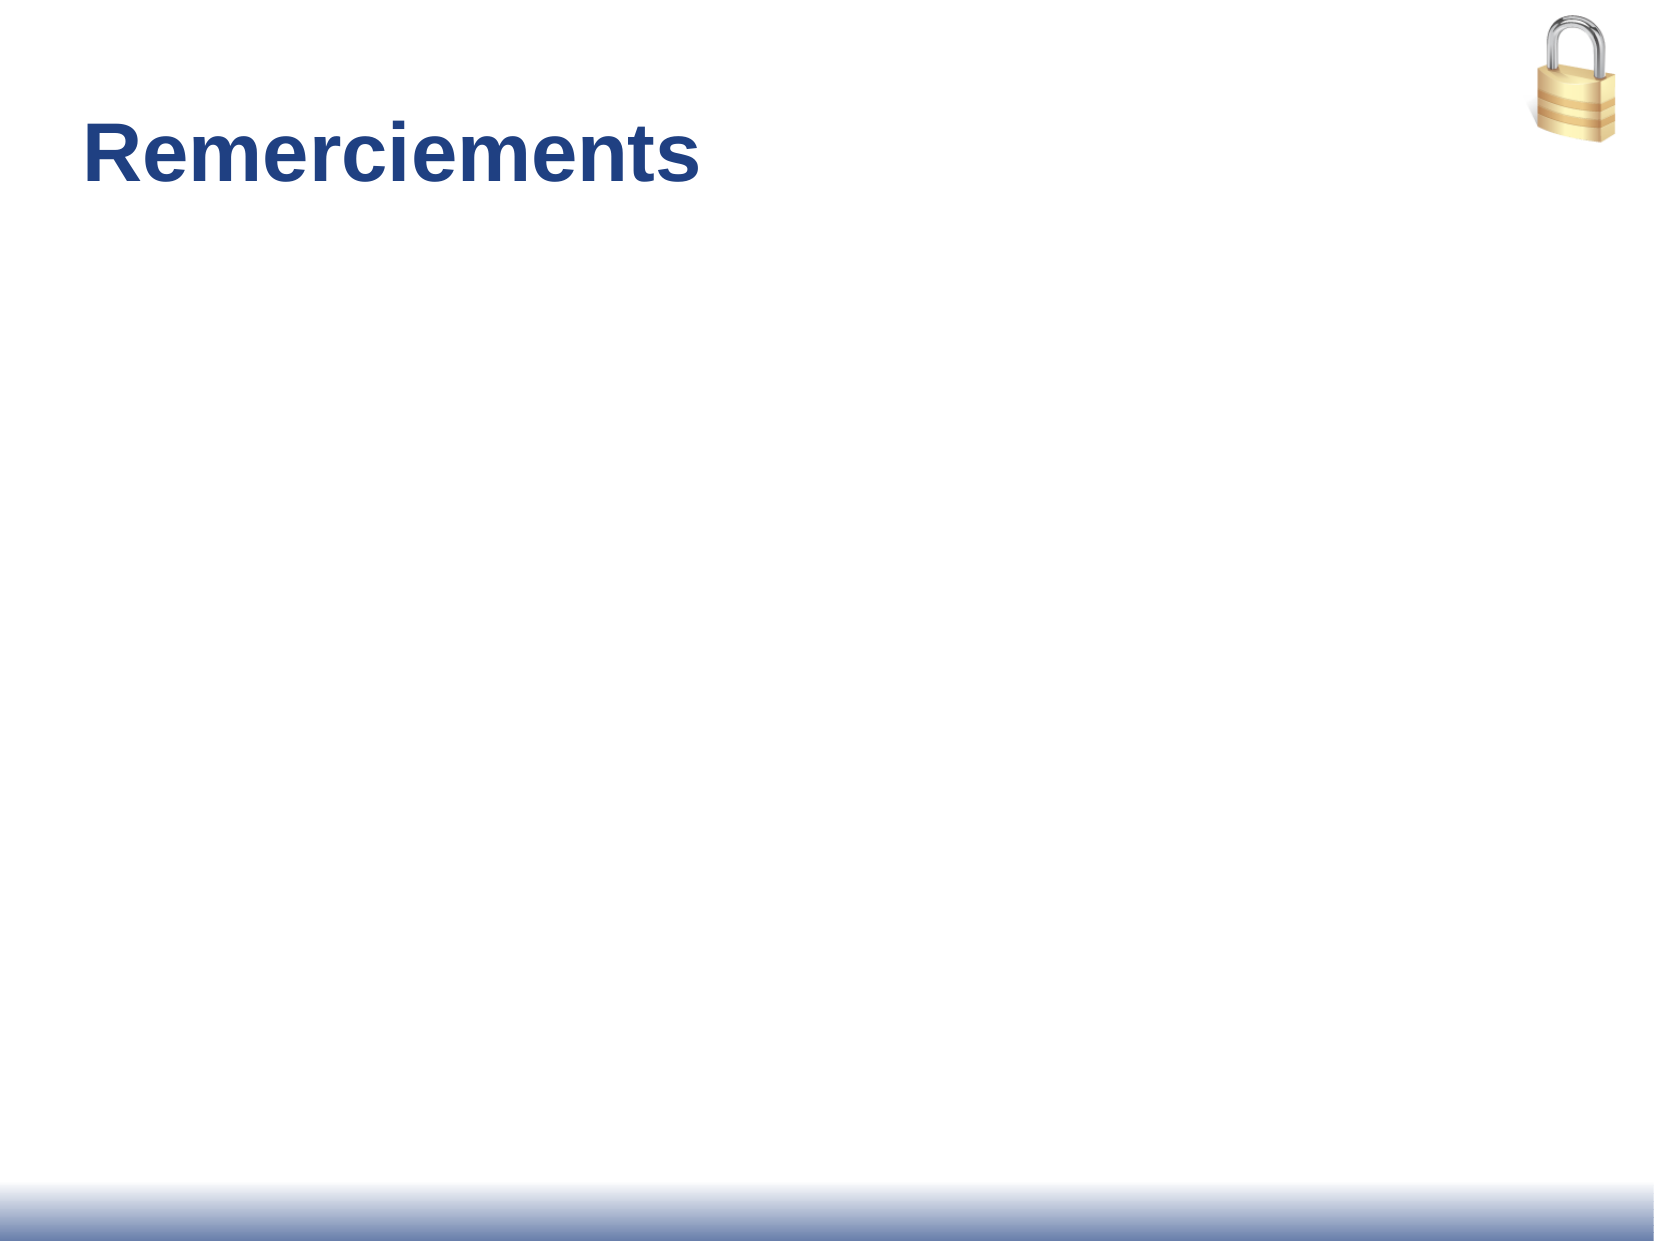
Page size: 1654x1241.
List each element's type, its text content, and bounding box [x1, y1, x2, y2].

picture [1505, 11, 1642, 148]
title Remerciements [82, 49, 1571, 257]
